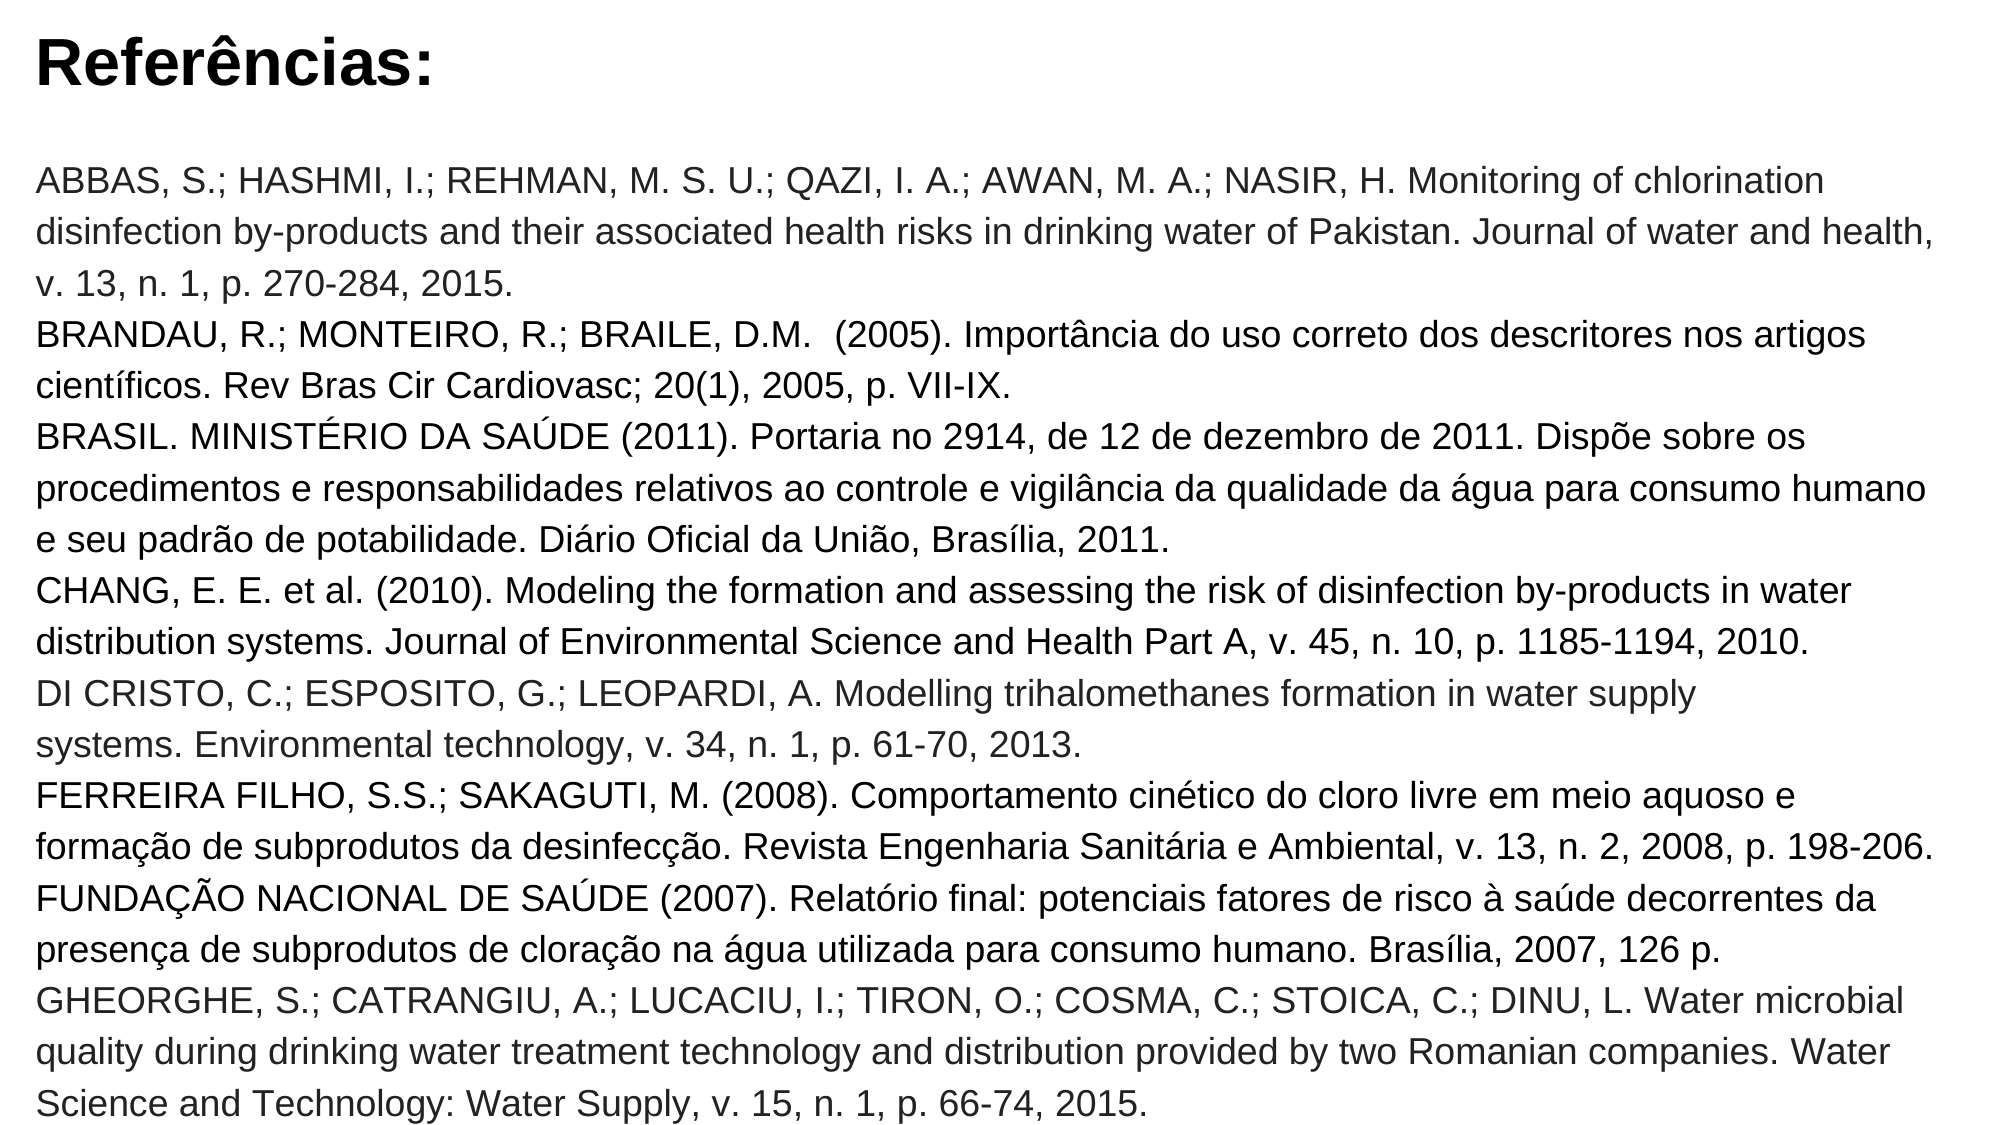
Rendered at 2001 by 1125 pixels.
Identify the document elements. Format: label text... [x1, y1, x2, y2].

title Referências: ABBAS, S.; HASHMI, I.; REHMAN, M. S. U.; QAZI, I. A.; AWAN, M. A.; NASIR, H. Monitoring of chlorination disinfection by-products and their associated health risks in drinking water of Pakistan. Journal of water and health, v. 13, n. 1, p. 270-284, 2015. BRANDAU, R.; MONTEIRO, R.; BRAILE, D.M. (2005). Importância do uso correto dos descritores nos artigos científicos. Rev Bras Cir Cardiovasc; 20(1), 2005, p. VII-IX. BRASIL. MINISTÉRIO DA SAÚDE (2011). Portaria no 2914, de 12 de dezembro de 2011. Dispõe sobre os procedimentos e responsabilidades relativos ao controle e vigilância da qualidade da água para consumo humano e seu padrão de potabilidade. Diário Oficial da União, Brasília, 2011. CHANG, E. E. et al. (2010). Modeling the formation and assessing the risk of disinfection by-products in water distribution systems. Journal of Environmental Science and Health Part A, v. 45, n. 10, p. 1185-1194, 2010. DI CRISTO, C.; ESPOSITO, G.; LEOPARDI, A. Modelling trihalomethanes formation in water supply systems. Environmental technology, v. 34, n. 1, p. 61-70, 2013. FERREIRA FILHO, S.S.; SAKAGUTI, M. (2008). Comportamento cinético do cloro livre em meio aquoso e formação de subprodutos da desinfecção. Revista Engenharia Sanitária e Ambiental, v. 13, n. 2, 2008, p. 198-206. FUNDAÇÃO NACIONAL DE SAÚDE (2007). Relatório final: potenciais fatores de risco à saúde decorrentes da presença de subprodutos de cloração na água utilizada para consumo humano. Brasília, 2007, 126 p. GHEORGHE, S.; CATRANGIU, A.; LUCACIU, I.; TIRON, O.; COSMA, C.; STOICA, C.; DINU, L. Water microbial quality during drinking water treatment technology and distribution provided by two Romanian companies. Water Science and Technology: Water Supply, v. 15, n. 1, p. 66-74, 2015. [20, 0, 1966, 1122]
